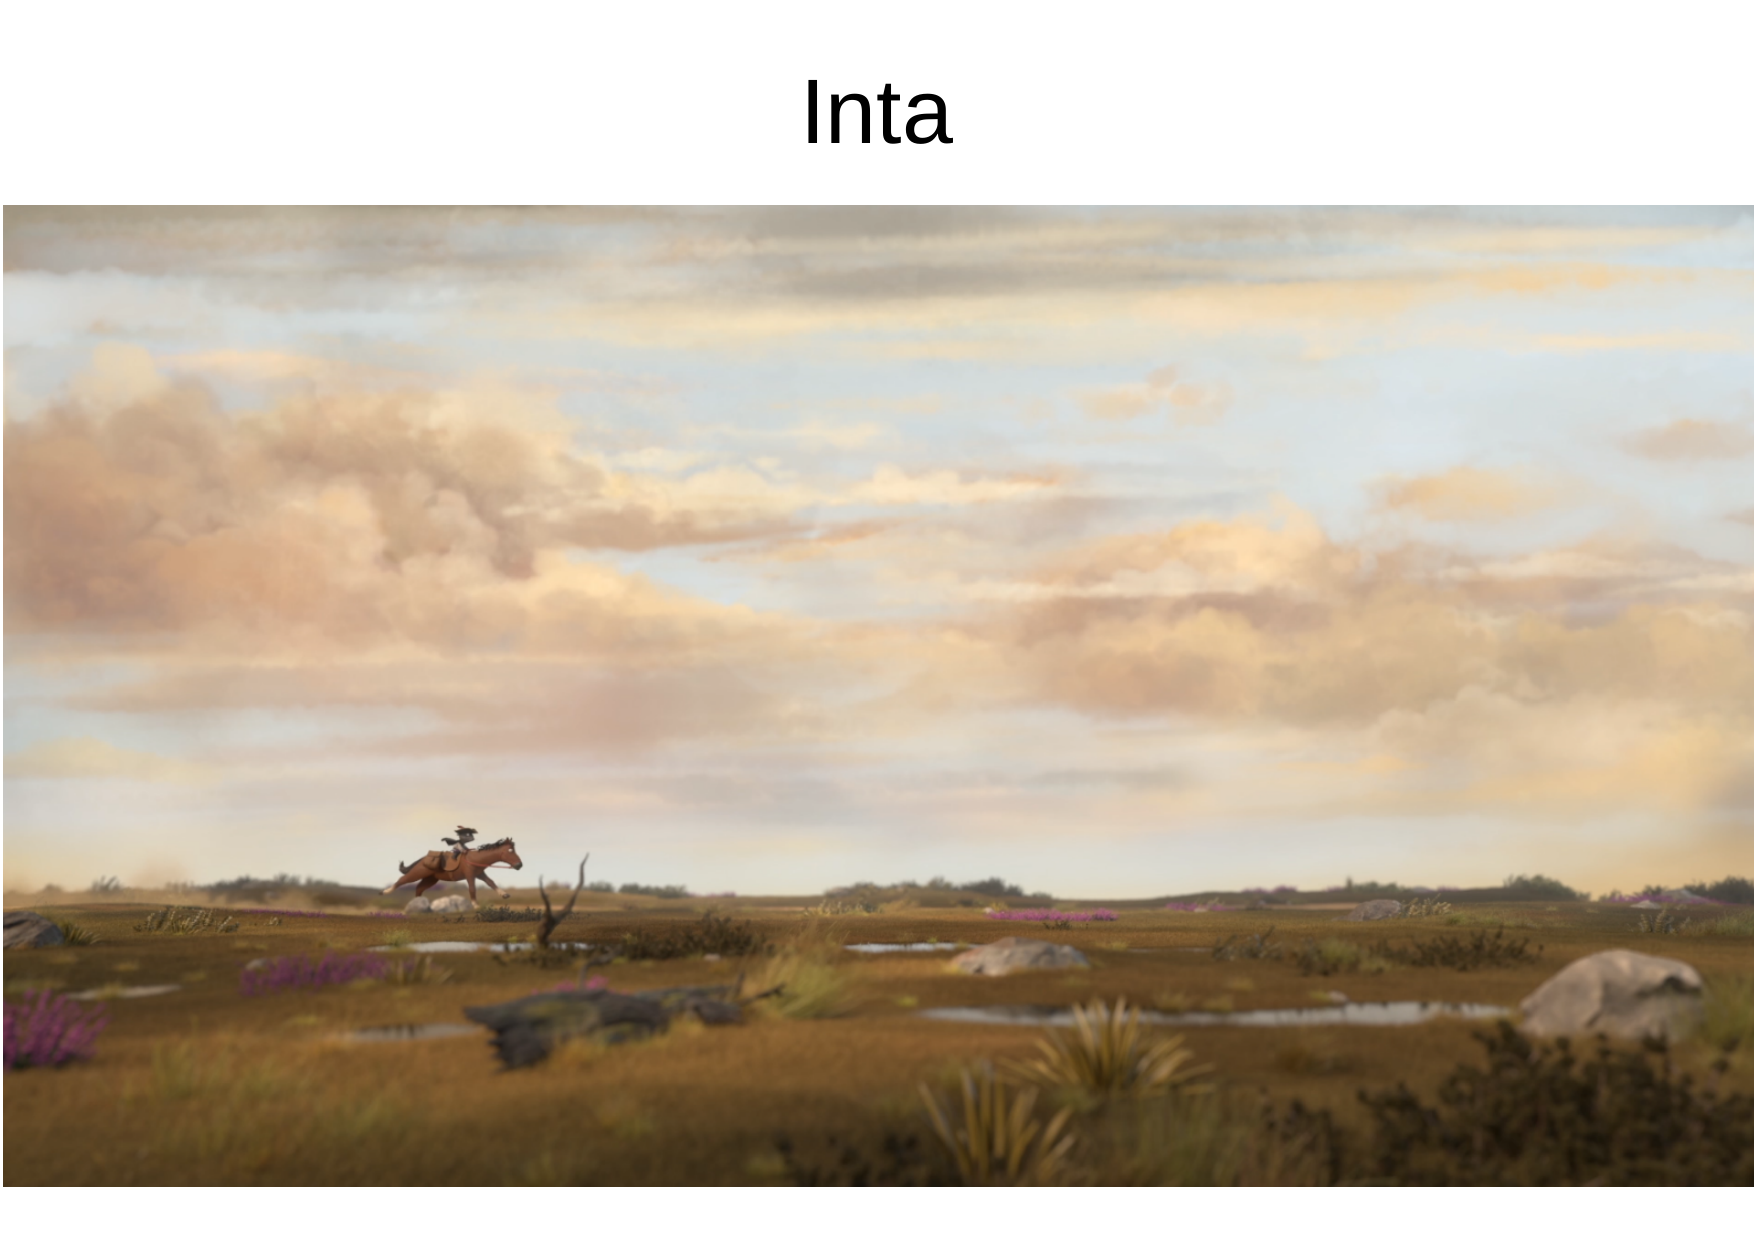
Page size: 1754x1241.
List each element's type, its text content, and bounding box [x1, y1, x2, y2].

title Inta [87, 8, 1667, 205]
picture [3, 205, 1754, 1187]
